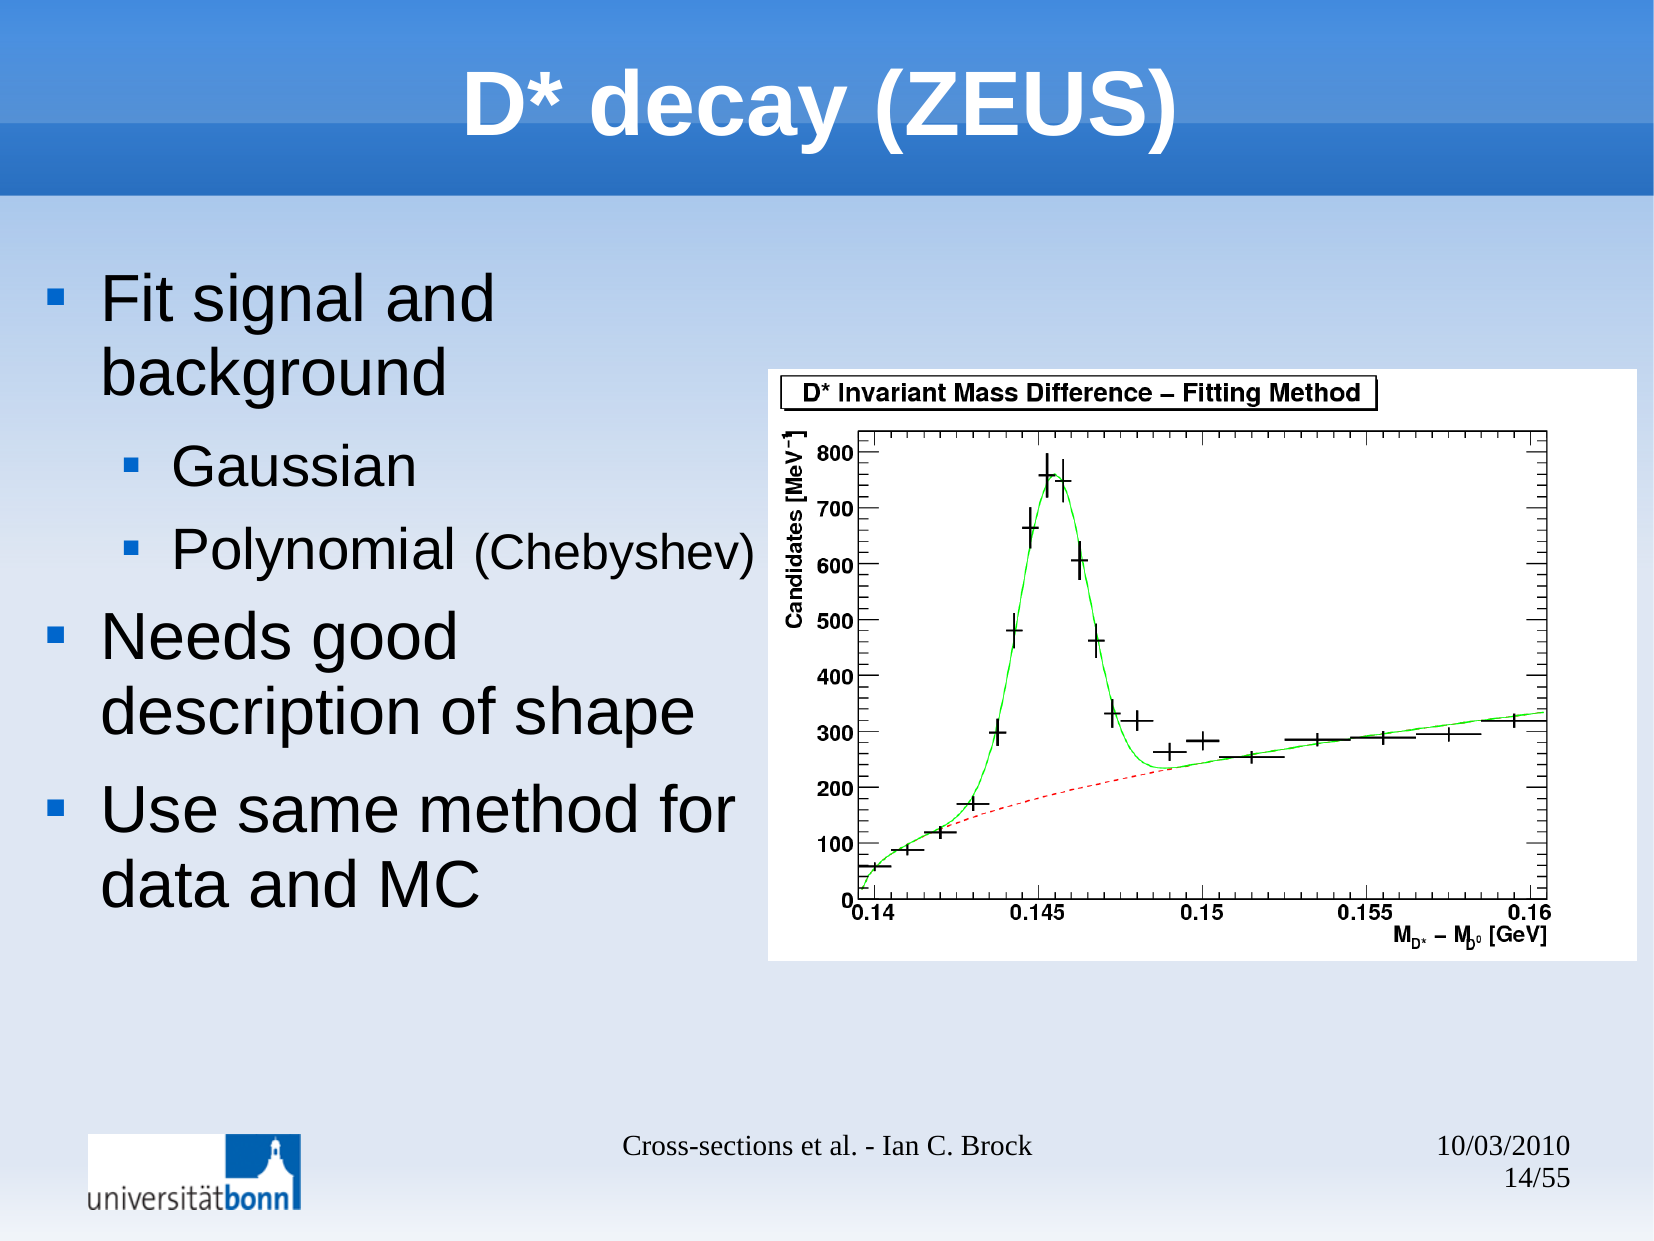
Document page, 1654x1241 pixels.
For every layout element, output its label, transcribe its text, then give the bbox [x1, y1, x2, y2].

list Fit signal and background Gaussian Polynomial (Chebyshev) Needs good description of shape Use same method for data and MC [29, 260, 768, 1080]
title D* decay (ZEUS) [76, 0, 1565, 208]
picture [0, 0, 1654, 1241]
